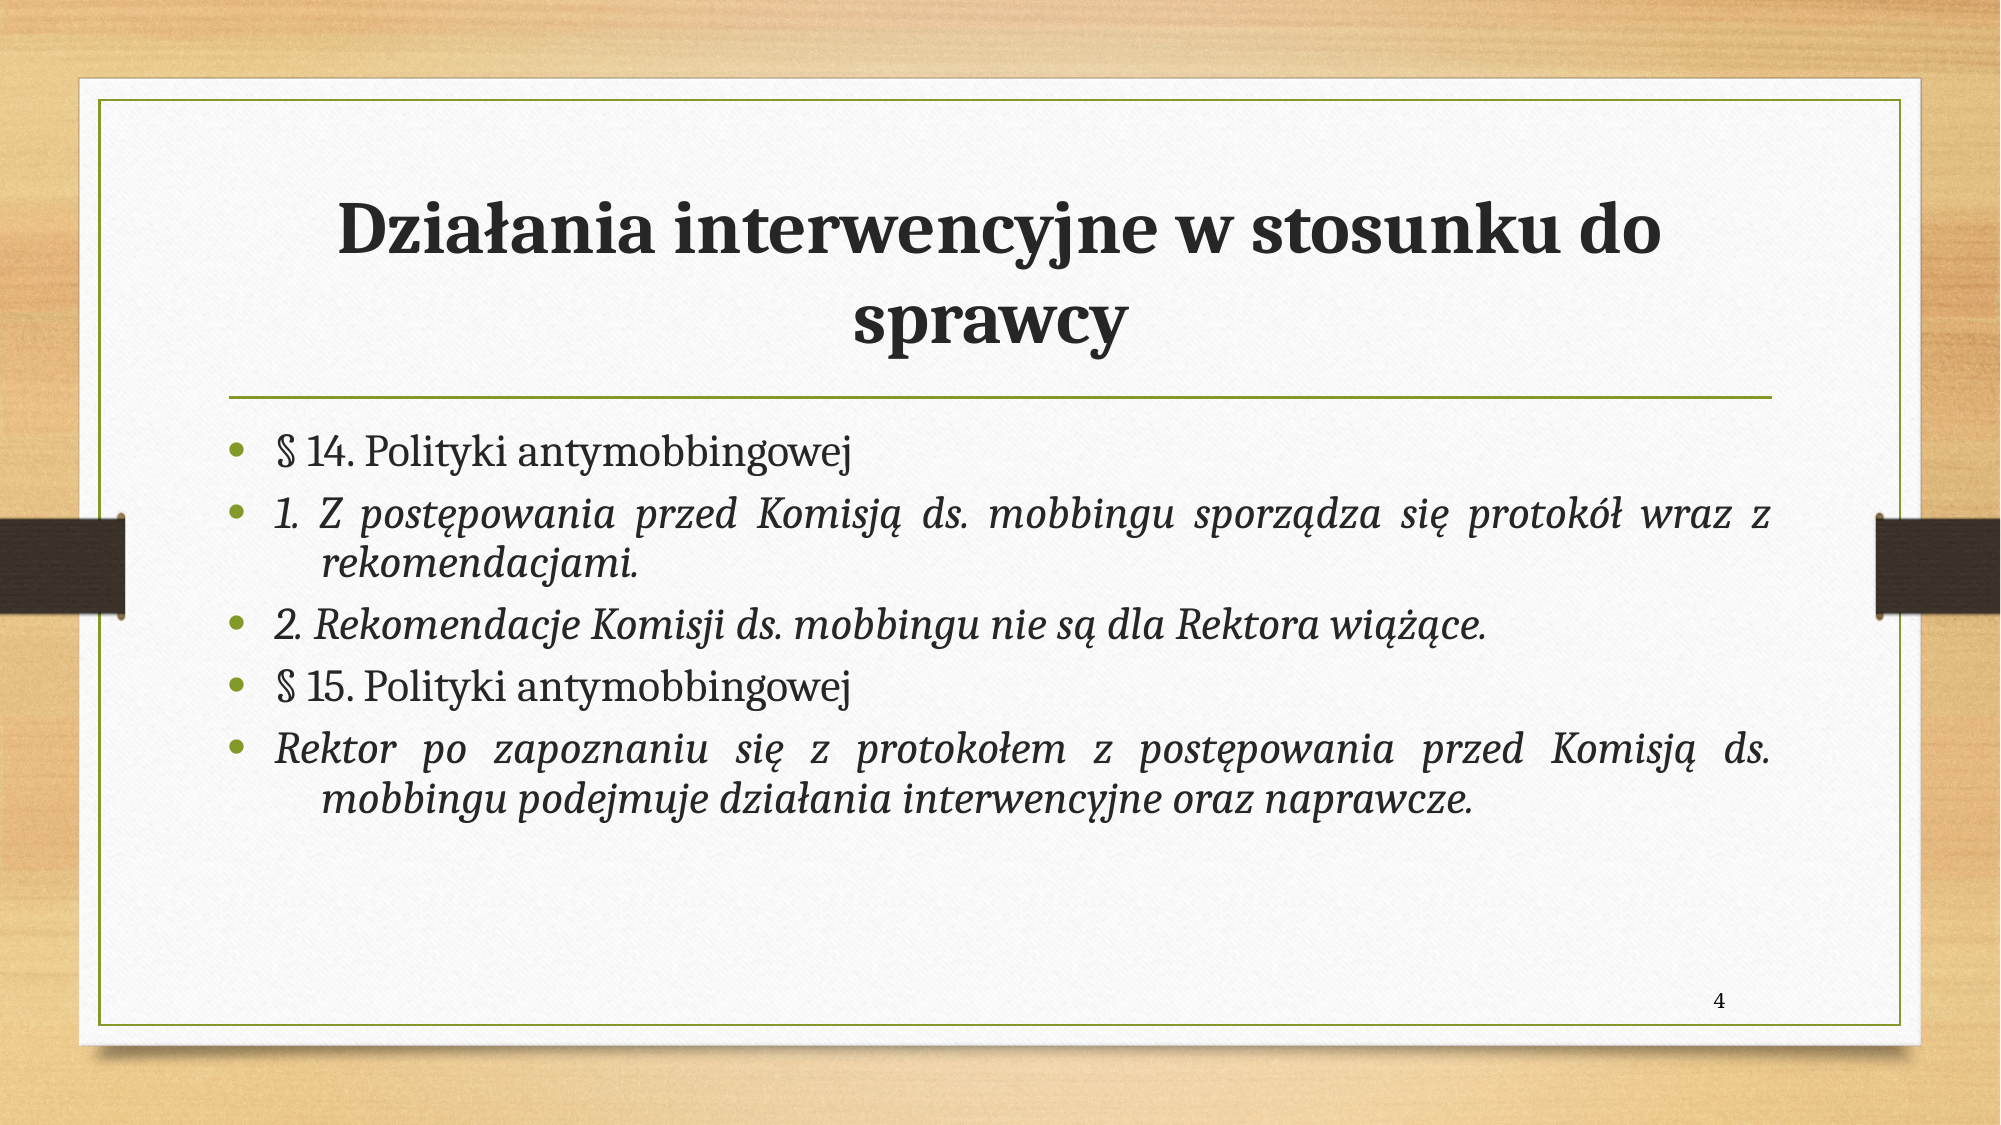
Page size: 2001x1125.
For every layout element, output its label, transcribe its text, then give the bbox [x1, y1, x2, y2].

text_box [1698, 979, 1788, 1026]
list § 14. Polityki antymobbingowej 1. Z postępowania przed Komisją ds. mobbingu sporządza się protokół wraz z rekomendacjami. 2. Rekomendacje Komisji ds. mobbingu nie są dla Rektora wiążące. § 15. Polityki antymobbingowej Rektor po zapoznaniu się z protokołem z postępowania przed Komisją ds. mobbingu podejmuje działania interwencyjne oraz naprawcze. [212, 419, 1788, 964]
title Działania interwencyjne w stosunku do sprawcy [212, 161, 1788, 376]
